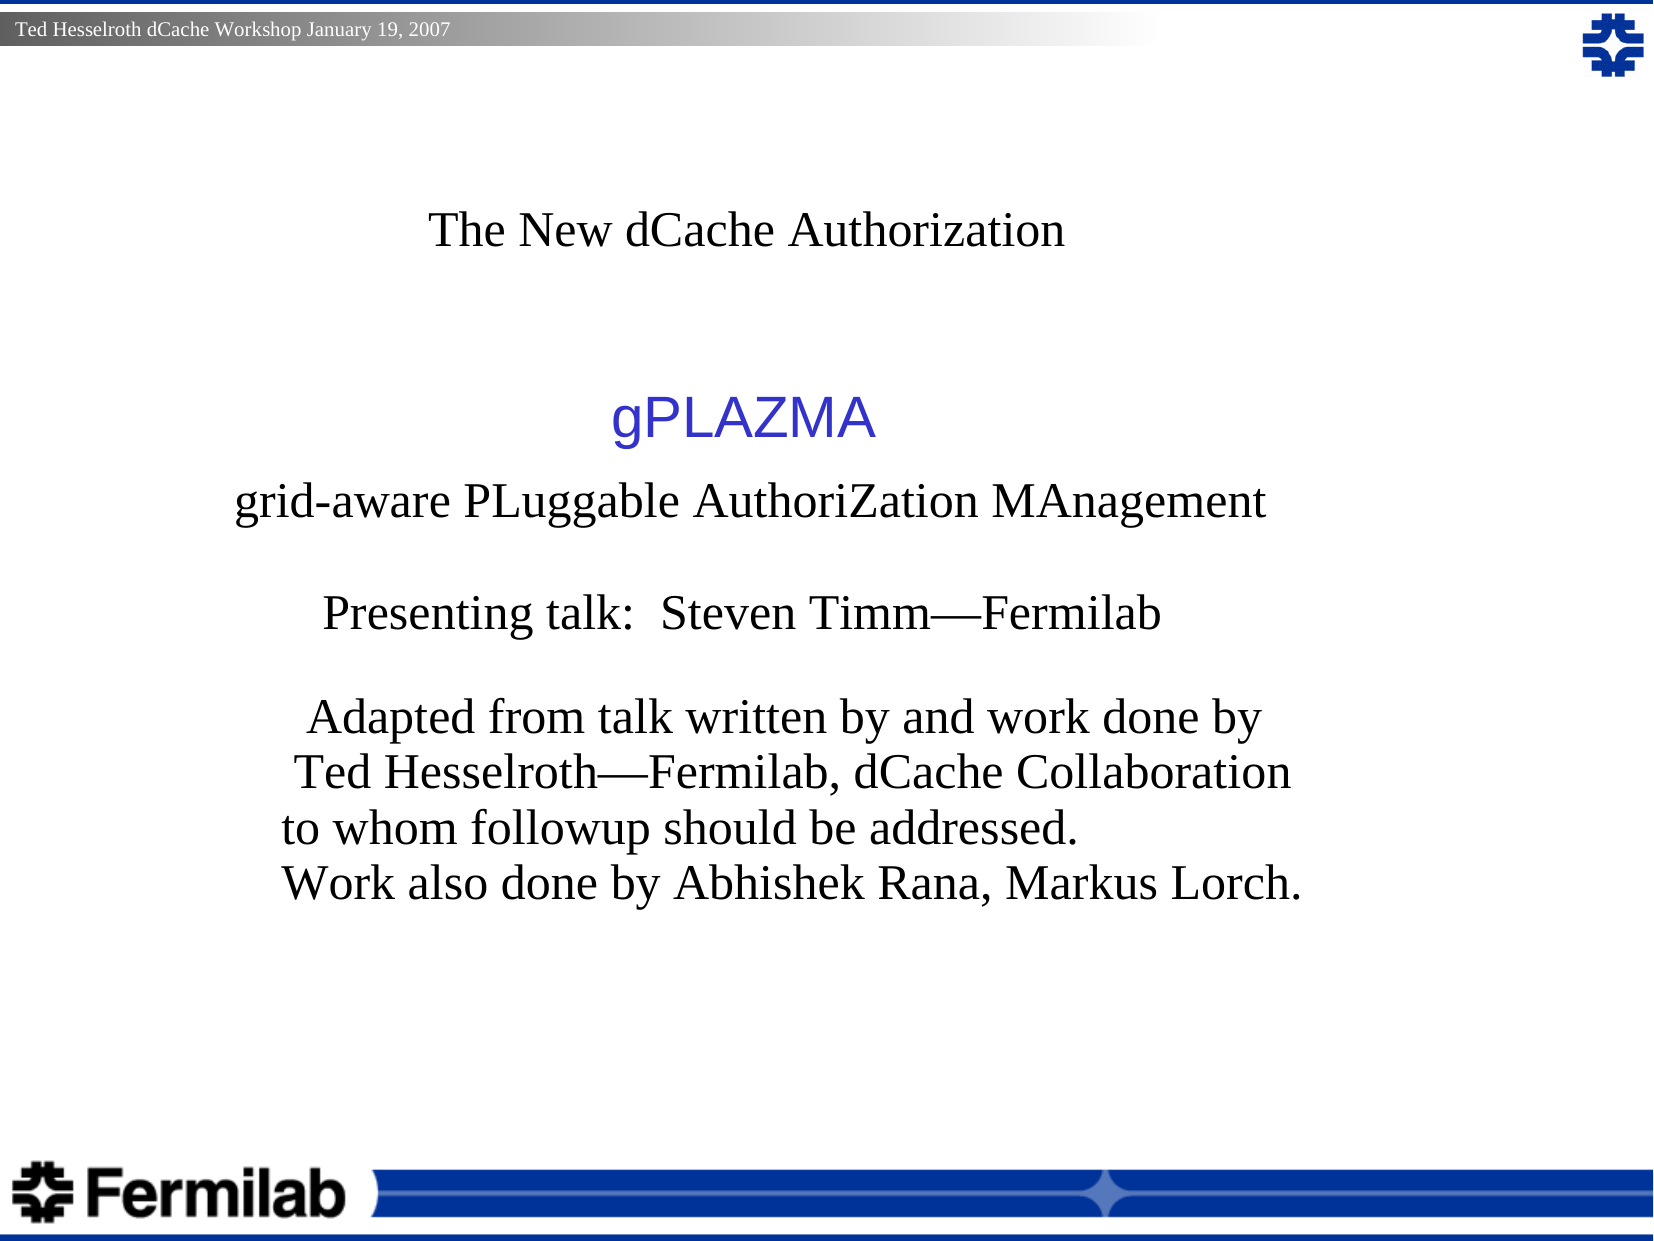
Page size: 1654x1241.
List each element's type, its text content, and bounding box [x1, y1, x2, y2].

text_box Presenting talk: Steven Timm—Fermilab [322, 585, 1227, 655]
title gPLAZMA [106, 323, 1382, 512]
picture [0, 0, 1653, 8]
text_box Adapted from talk written by and work done by Ted Hesselroth—Fermilab, dCache Collaboration to whom followup should be addressed. Work also done by Abhishek Rana, Markus Lorch. [281, 689, 1304, 967]
picture [0, 1148, 1654, 1241]
list [111, 284, 1452, 1093]
text_box grid-aware PLuggable AuthoriZation MAnagement [234, 512, 1269, 543]
text_box The New dCache Authorization [428, 201, 1067, 271]
picture [1581, 12, 1644, 77]
